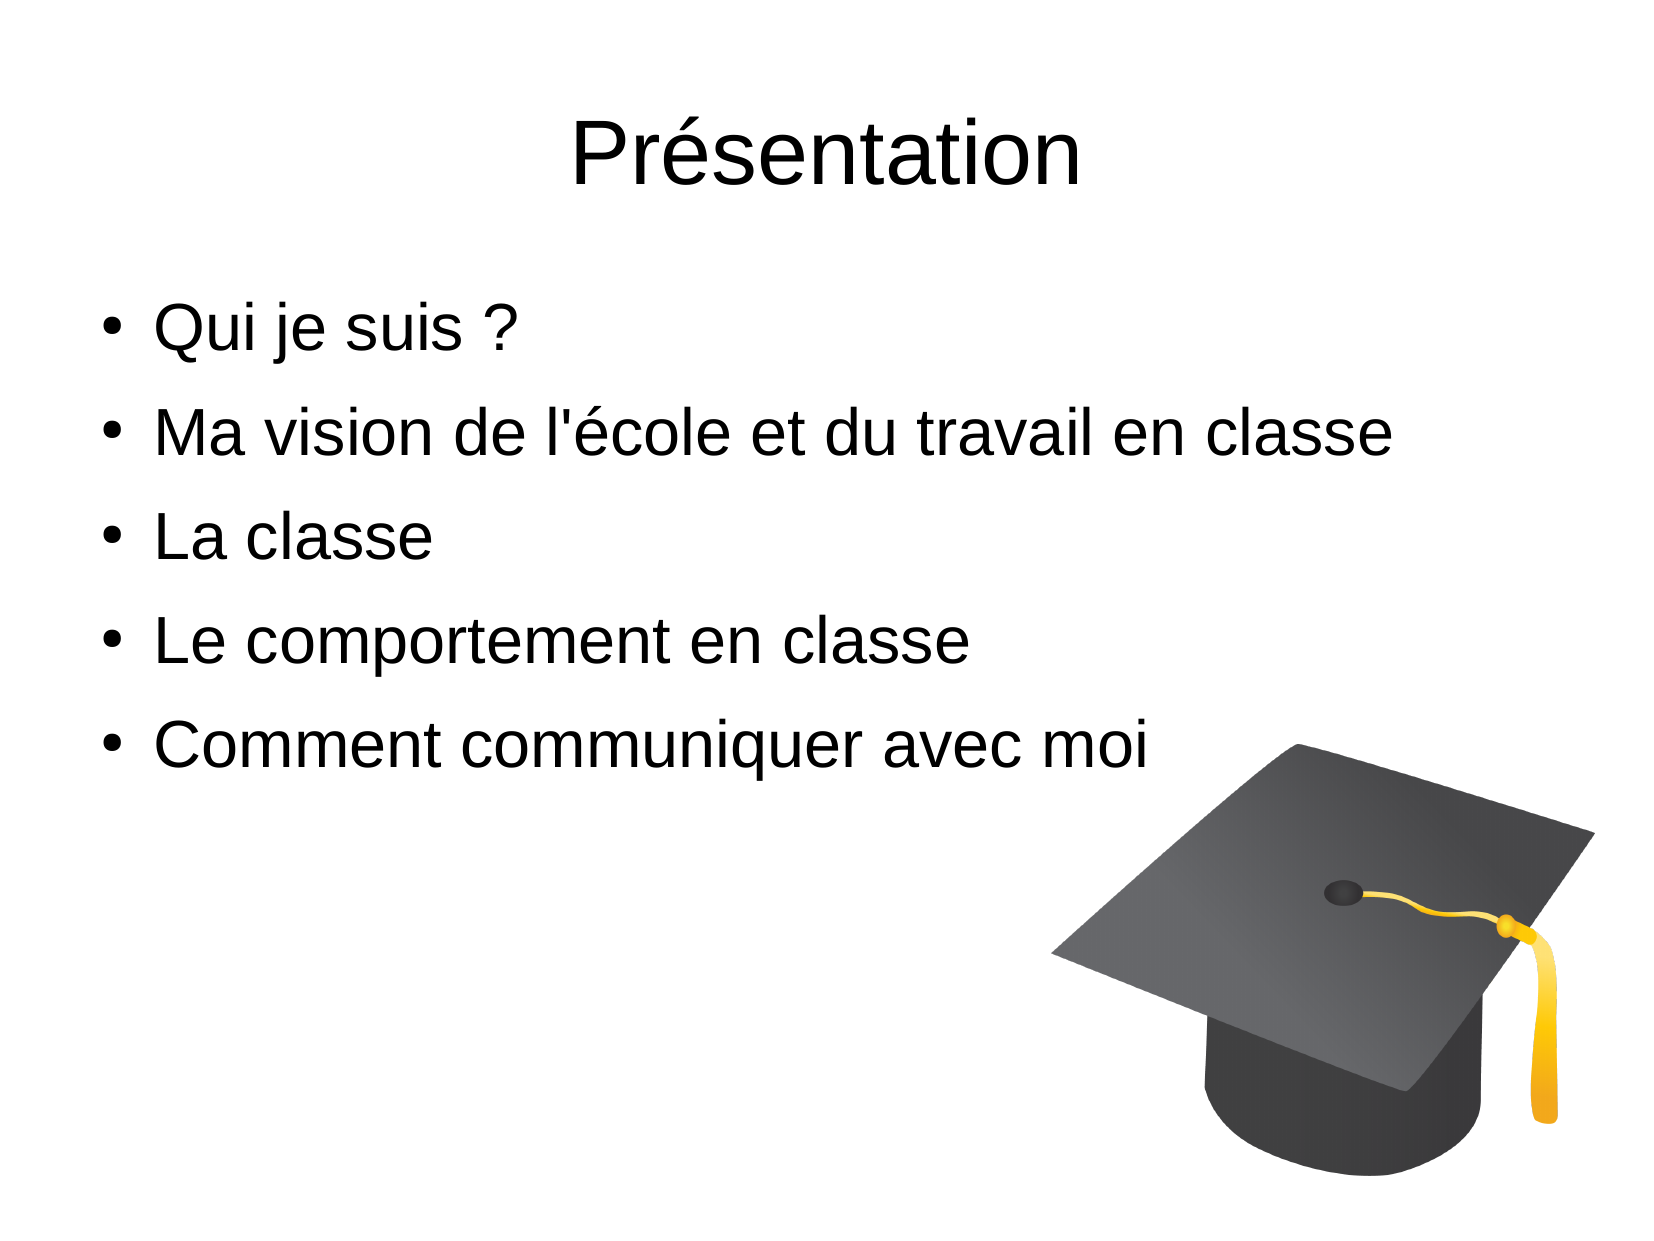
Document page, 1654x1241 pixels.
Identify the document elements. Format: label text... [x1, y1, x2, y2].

picture [1051, 744, 1595, 1176]
list Qui je suis ? Ma vision de l'école et du travail en classe La classe Le comportement en classe Comment communiquer avec moi [82, 290, 1571, 1109]
title Présentation [82, 49, 1571, 257]
